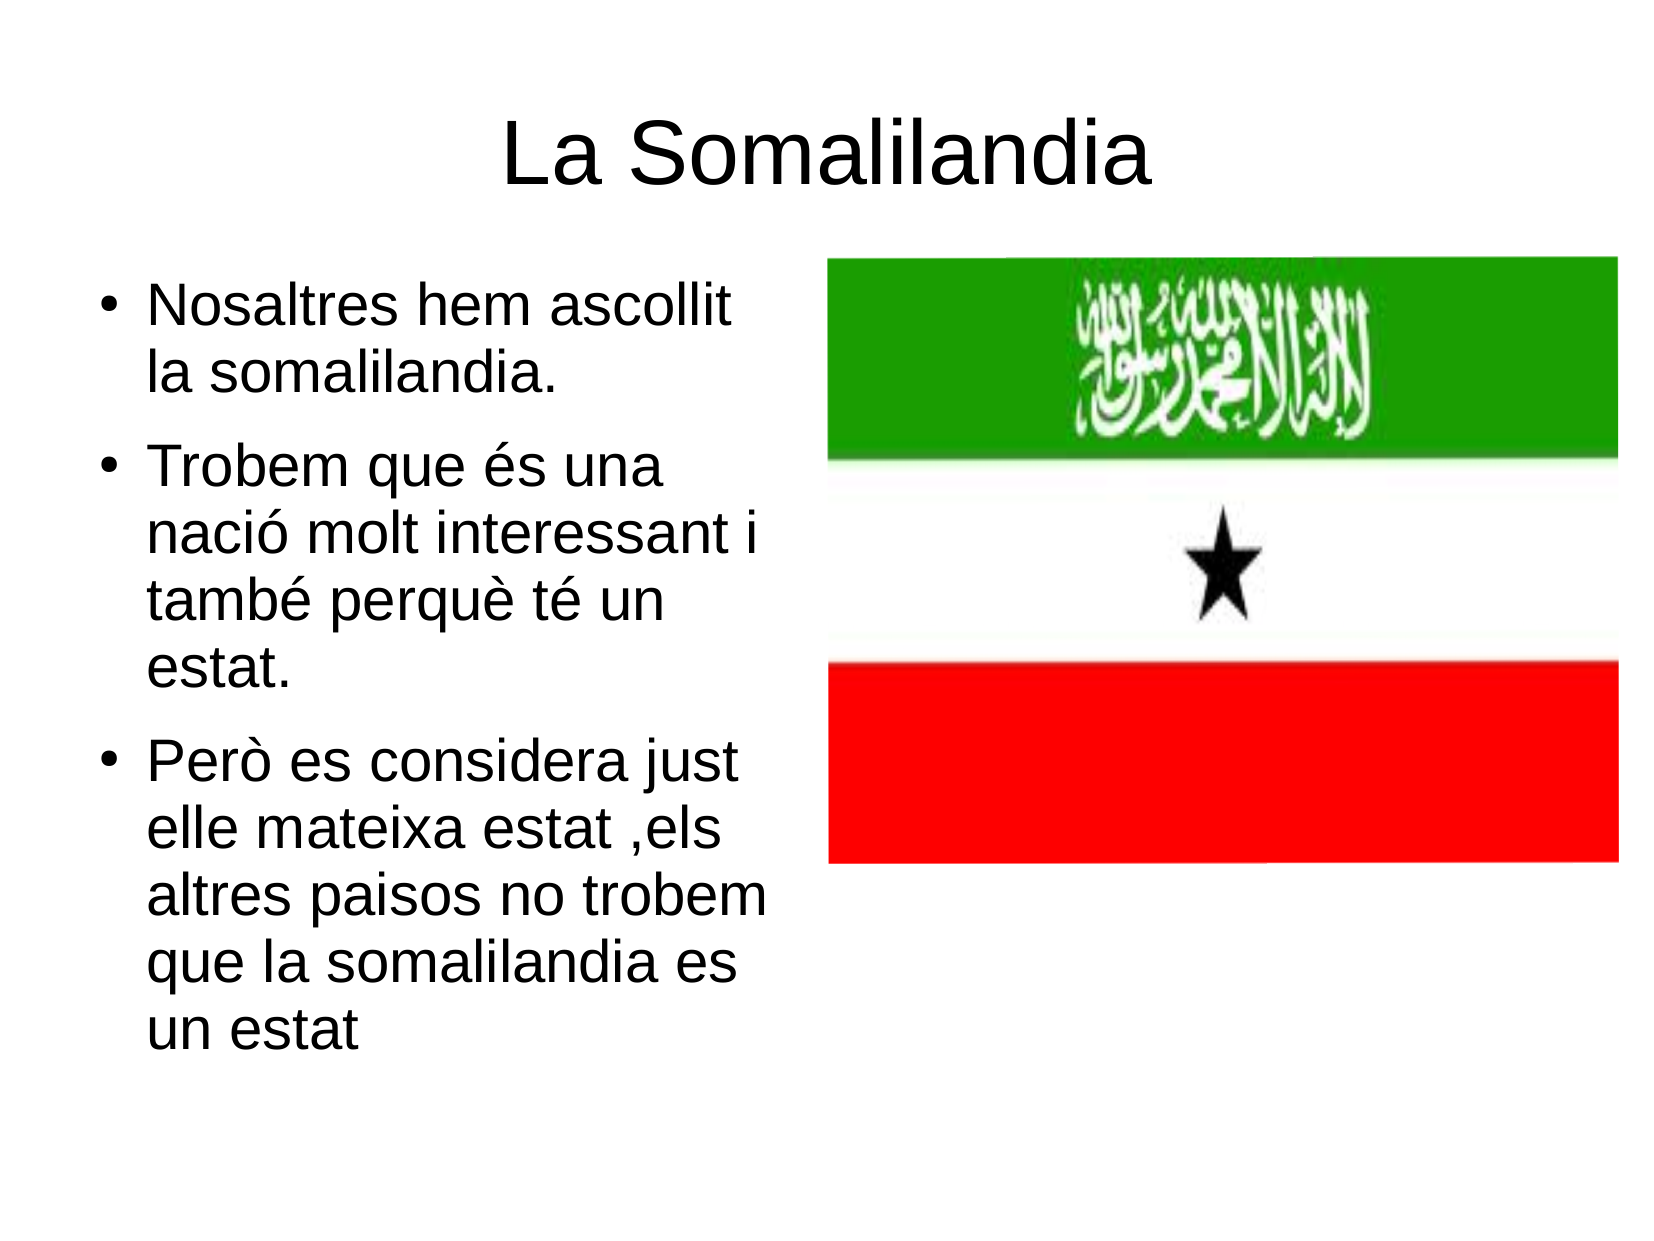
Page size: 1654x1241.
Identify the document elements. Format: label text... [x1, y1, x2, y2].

title La Somalilandia [82, 49, 1571, 257]
picture [826, 255, 1619, 864]
list Nosaltres hem ascollit la somalilandia. Trobem que és una nació molt interessant i també perquè té un estat. Però es considera just elle mateixa estat ,els altres paisos no trobem que la somalilandia es un estat [82, 271, 793, 1075]
